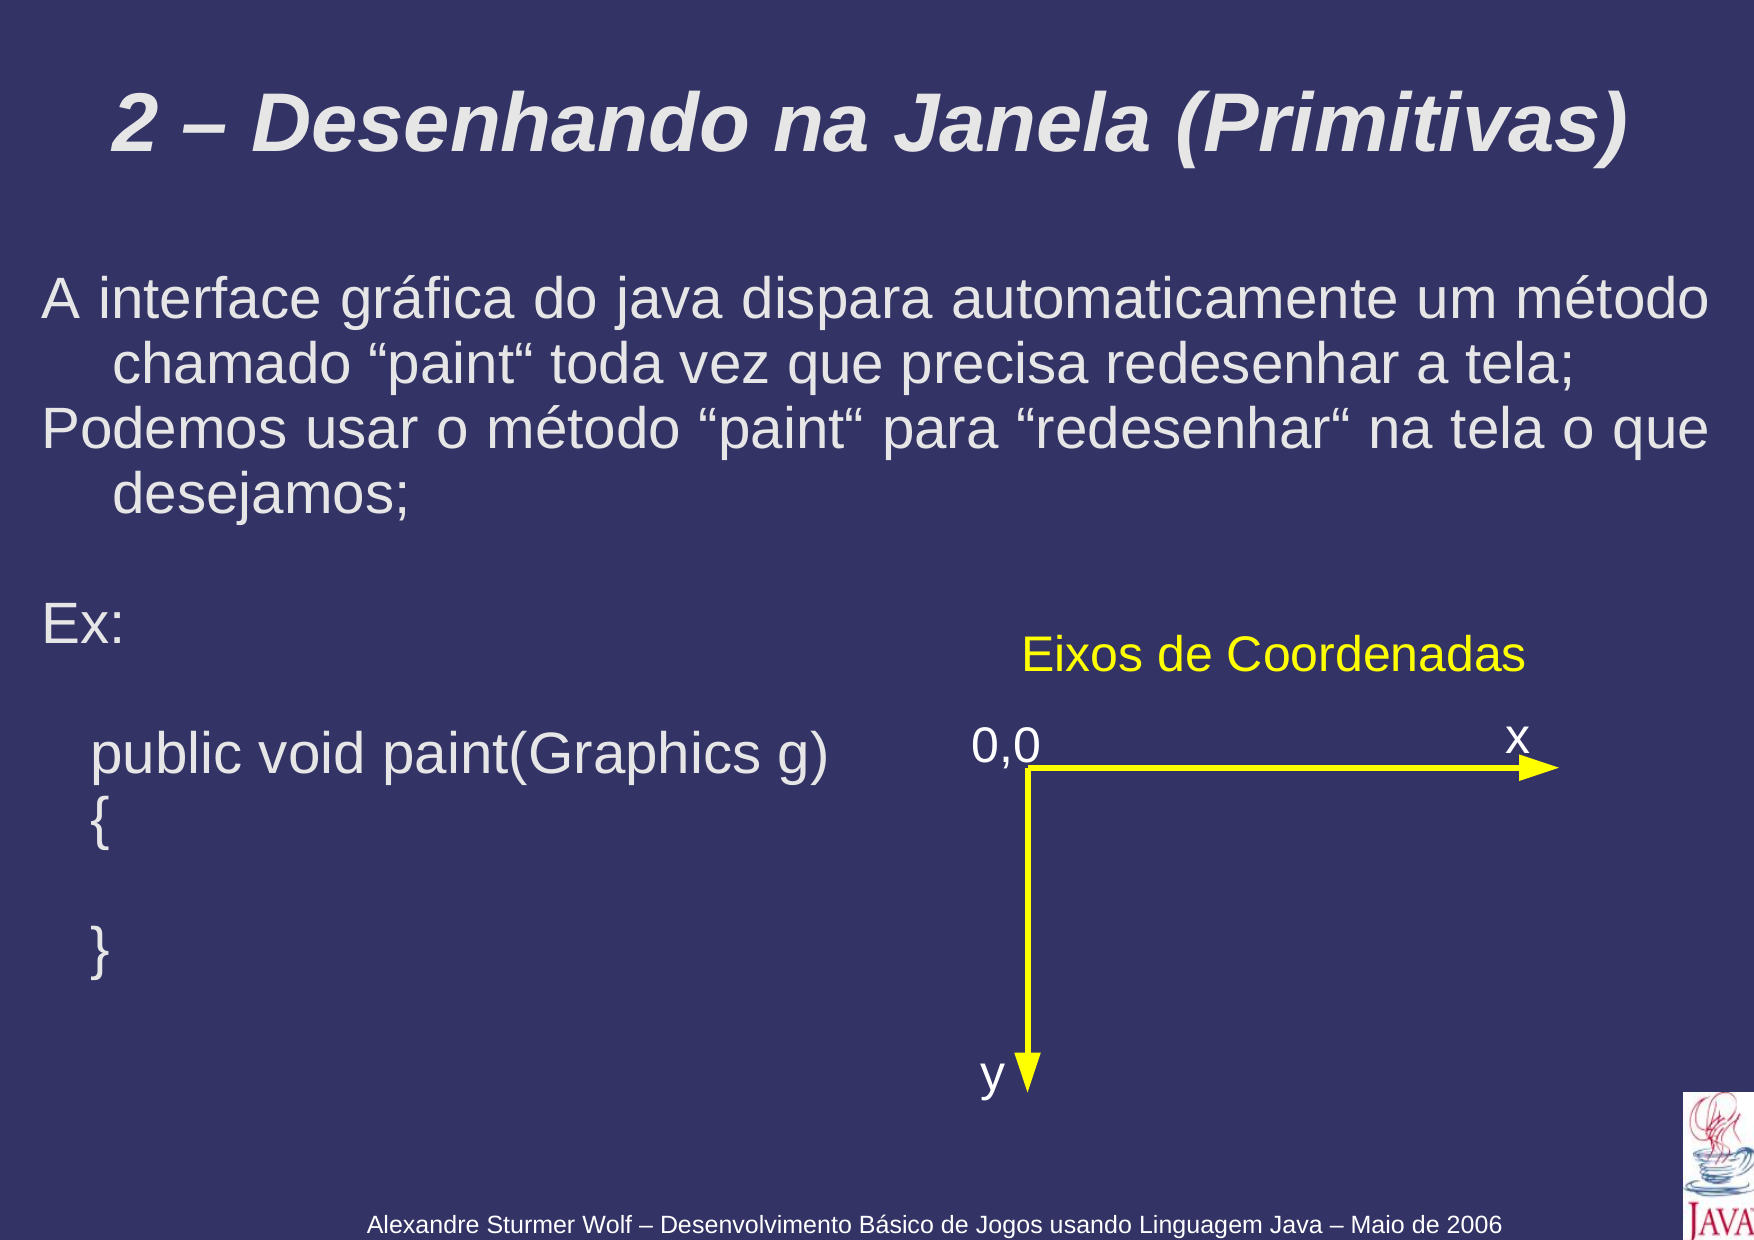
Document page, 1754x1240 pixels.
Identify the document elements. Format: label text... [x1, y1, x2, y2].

title 2 – Desenhando na Janela (Primitivas) [29, 19, 1713, 227]
text_box 0,0 [971, 717, 1040, 774]
text_box y [980, 1045, 1005, 1102]
list A interface gráfica do java dispara automaticamente um método chamado “paint“ toda vez que precisa redesenhar a tela; Podemos usar o método “paint“ para “redesenhar“ na tela o que desejamos; Ex: public void paint(Graphics g) { } [29, 265, 1713, 1182]
picture [1683, 1092, 1754, 1240]
text_box Eixos de Coordenadas [1021, 625, 1518, 682]
text_box x [1505, 708, 1531, 765]
